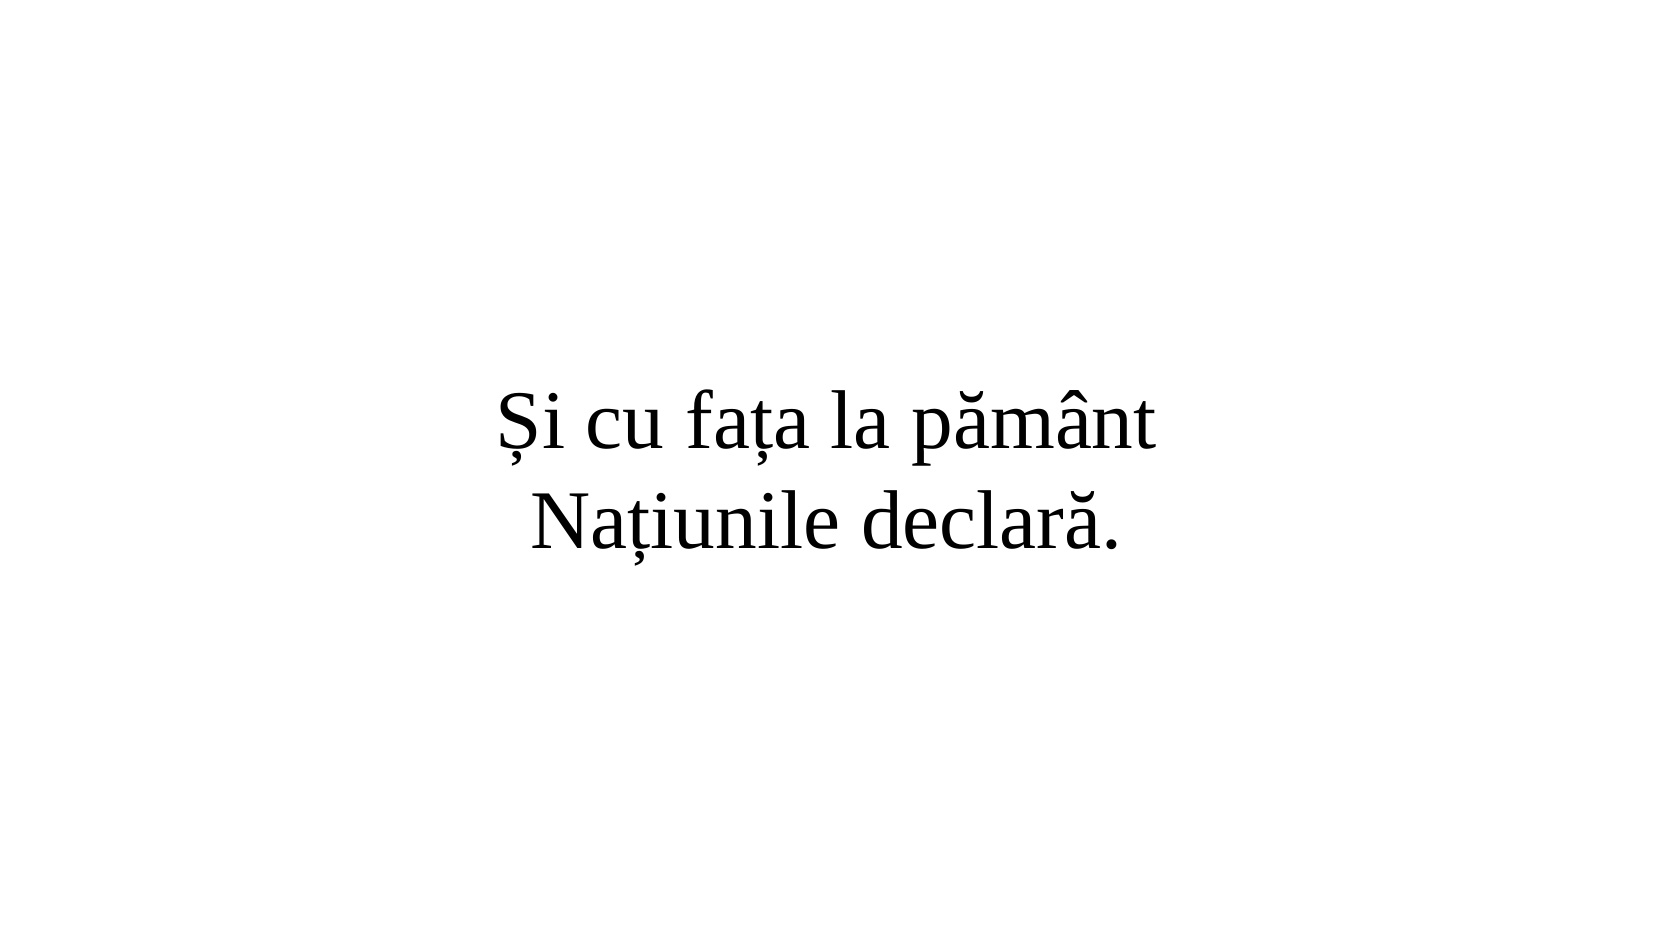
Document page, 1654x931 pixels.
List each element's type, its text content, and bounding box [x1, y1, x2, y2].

subtitle Și cu fața la pământ Națiunile declară. [0, 357, 1654, 544]
